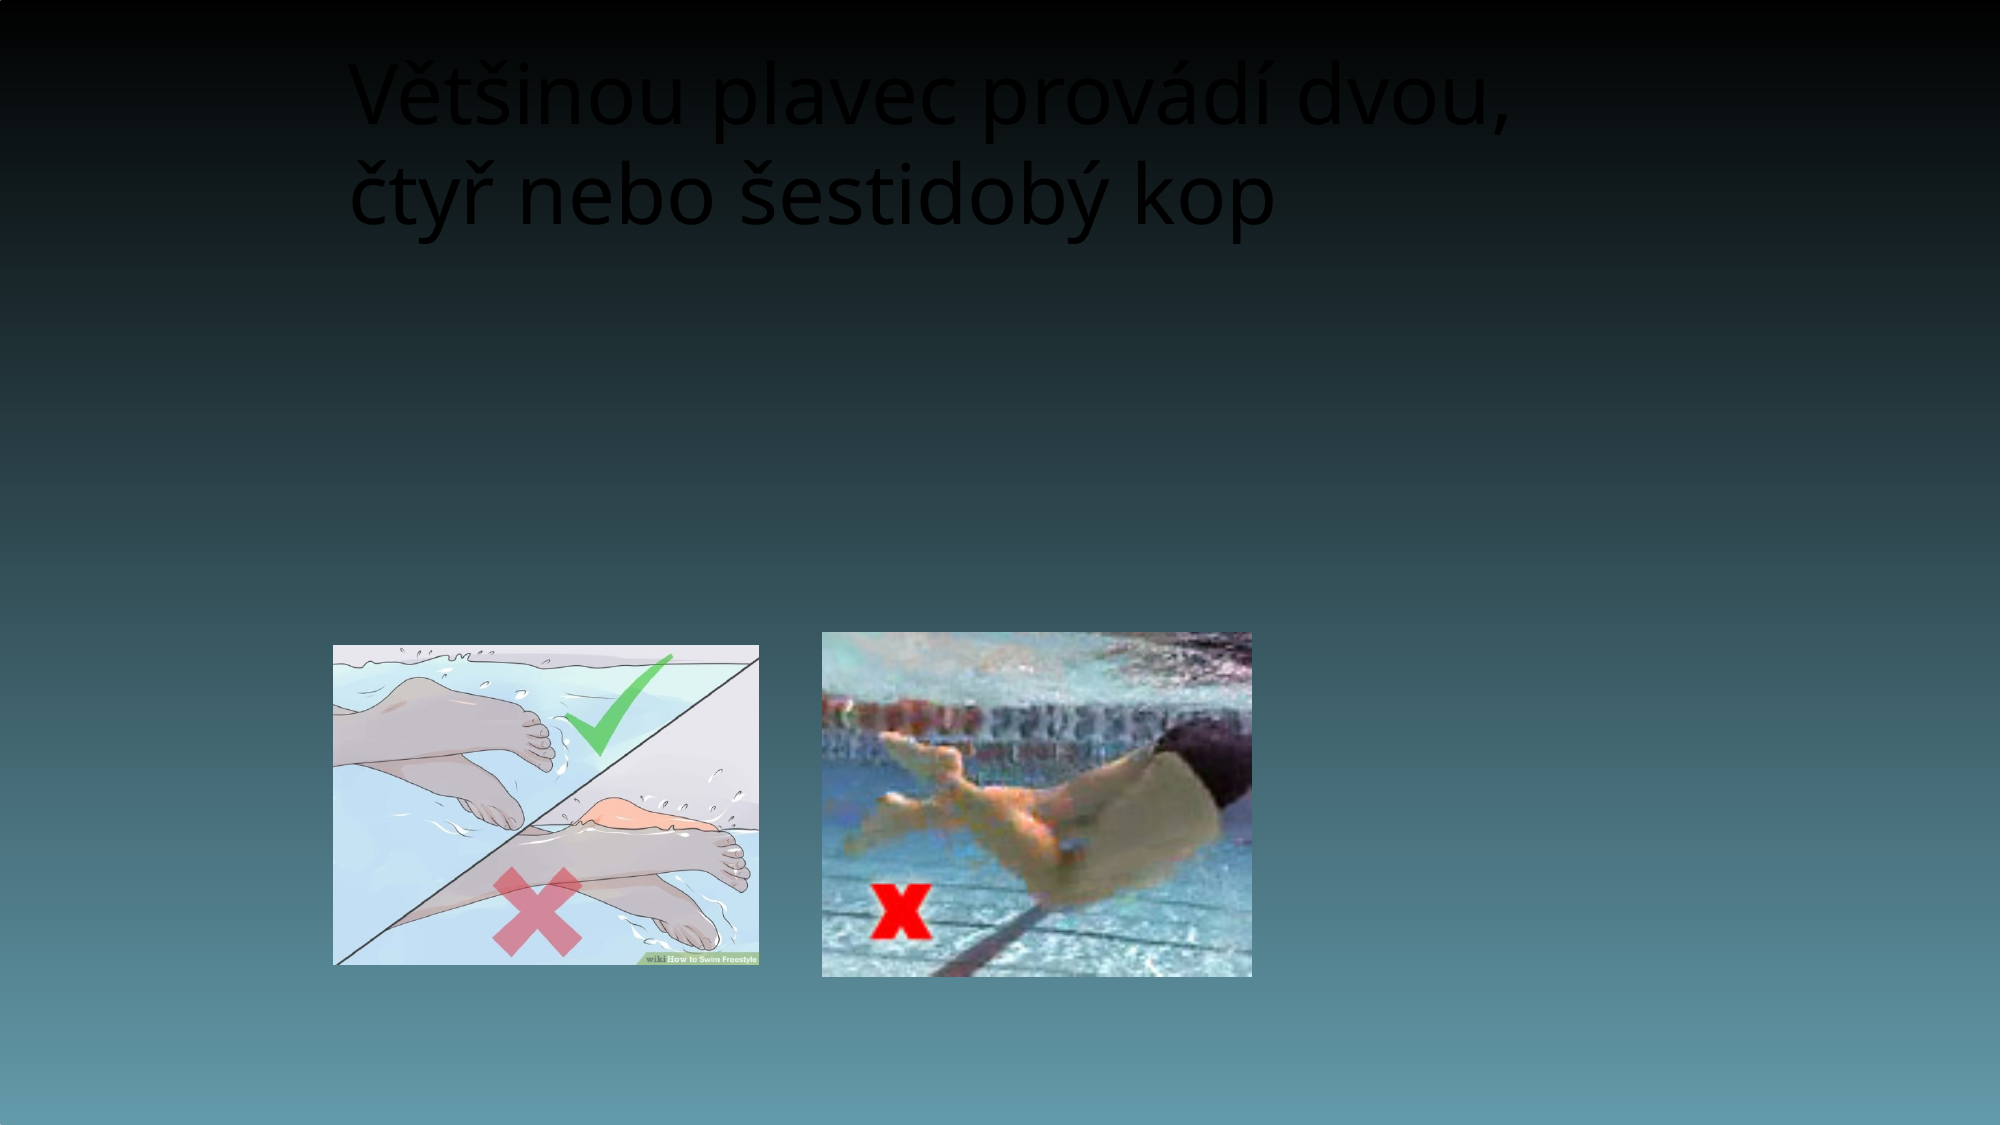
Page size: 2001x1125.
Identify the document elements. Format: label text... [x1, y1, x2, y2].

picture [333, 645, 759, 965]
text_box Většinou plavec provádí dvou, čtyř nebo šestidobý kop [333, 34, 1692, 249]
picture [822, 632, 1252, 977]
